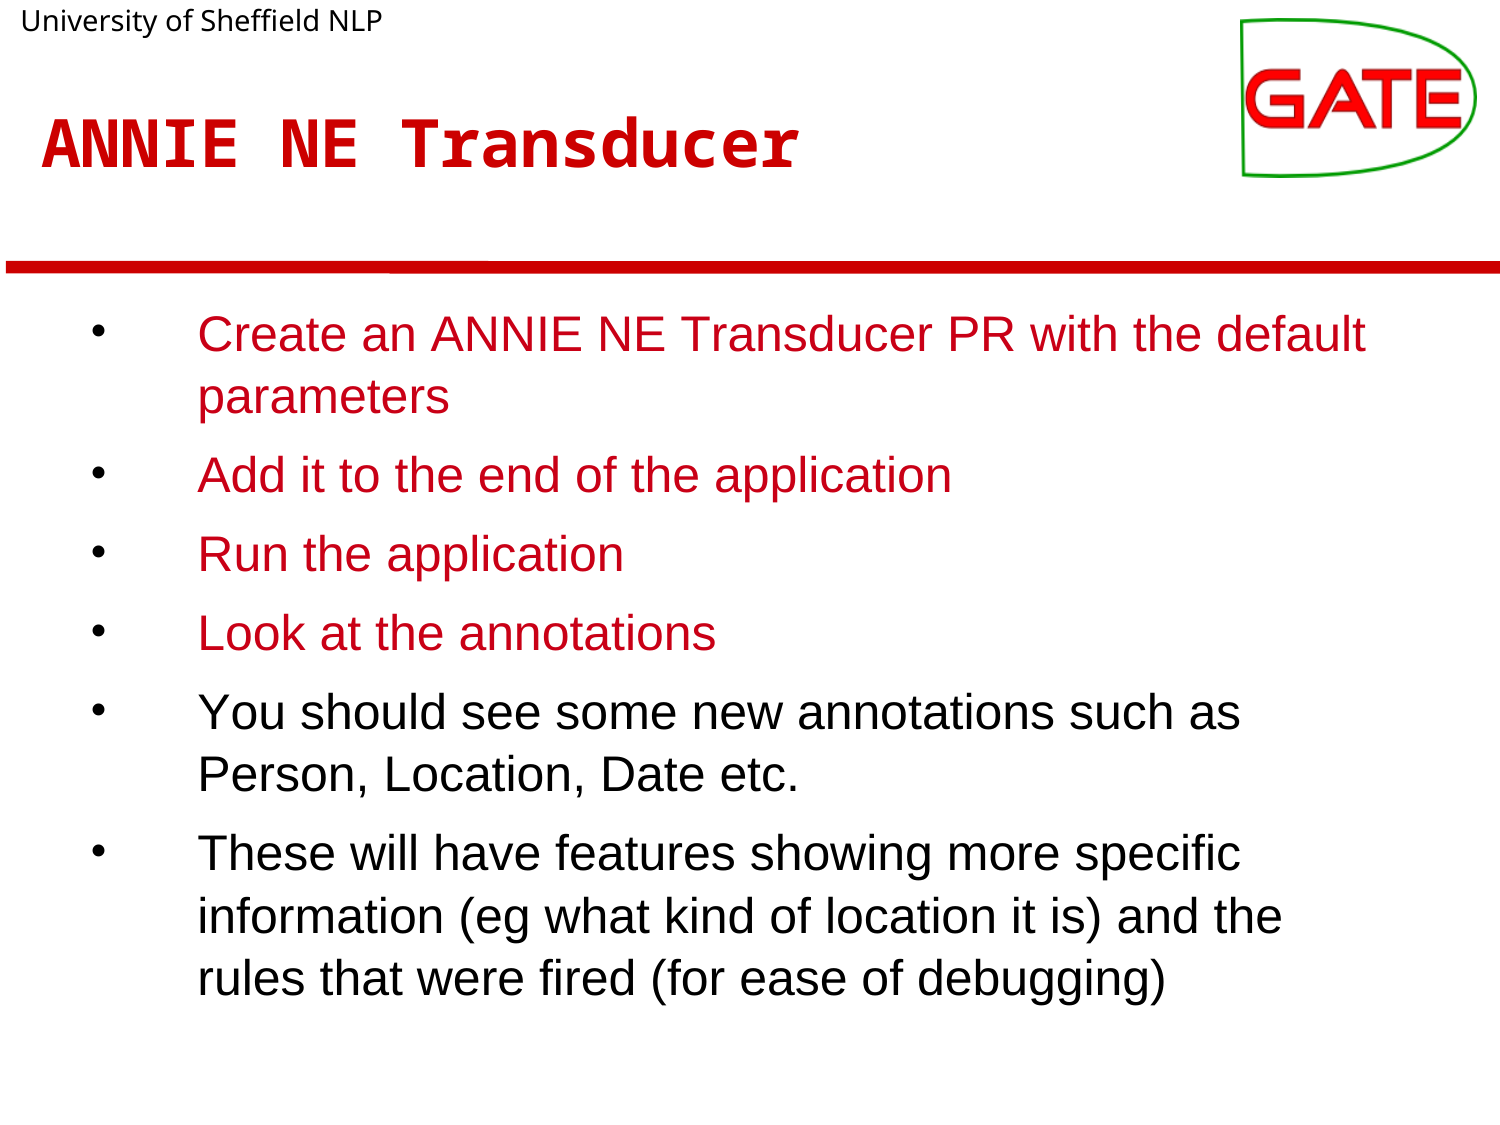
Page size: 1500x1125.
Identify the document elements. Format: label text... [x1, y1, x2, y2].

picture [1240, 18, 1477, 178]
title ANNIE NE Transducer [41, 45, 1387, 243]
list Create an ANNIE NE Transducer PR with the default parameters Add it to the end of the application Run the application Look at the annotations You should see some new annotations such as Person, Location, Date etc. These will have features showing more specific information (eg what kind of location it is) and the rules that were fired (for ease of debugging) [74, 290, 1421, 1125]
